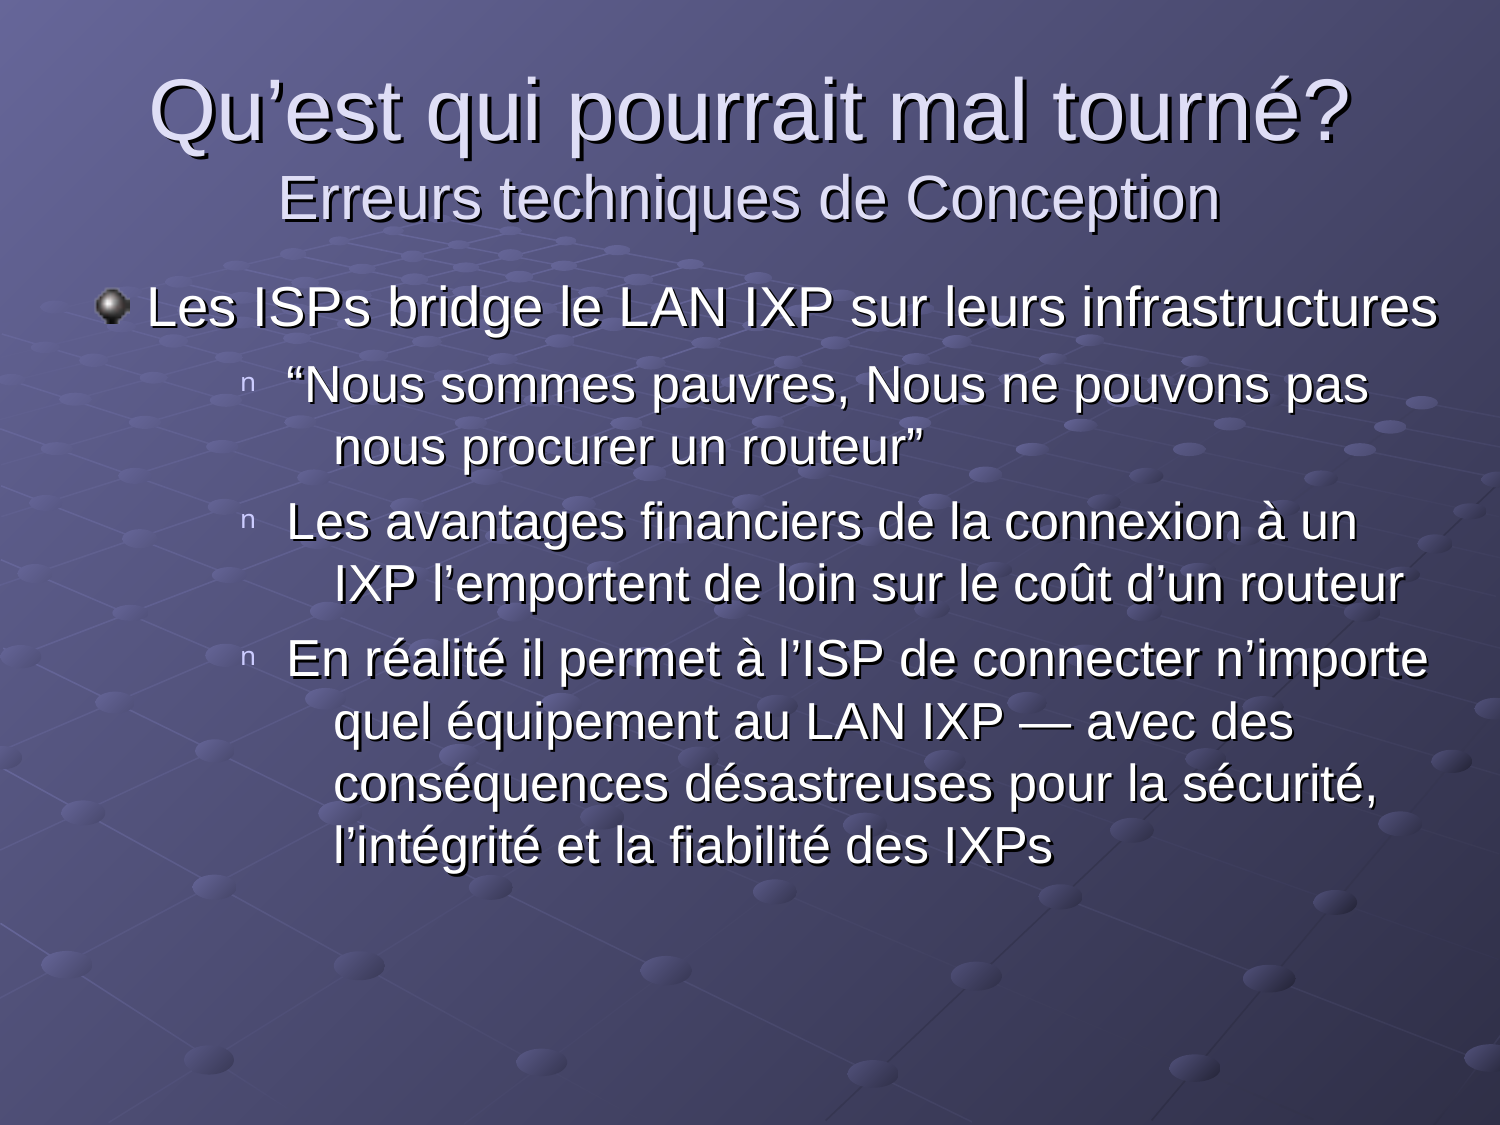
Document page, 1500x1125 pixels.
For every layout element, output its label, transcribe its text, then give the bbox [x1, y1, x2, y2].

title Qu’est qui pourrait mal tourné? Erreurs techniques de Conception [75, 45, 1426, 233]
list Les ISPs bridge le LAN IXP sur leurs infrastructures “Nous sommes pauvres, Nous ne pouvons pas nous procurer un routeur” Les avantages financiers de la connexion à un IXP l’emportent de loin sur le coût d’un routeur En réalité il permet à l’ISP de connecter n’importe quel équipement au LAN IXP — avec des conséquences désastreuses pour la sécurité, l’intégrité et la fiabilité des IXPs [75, 262, 1471, 1007]
